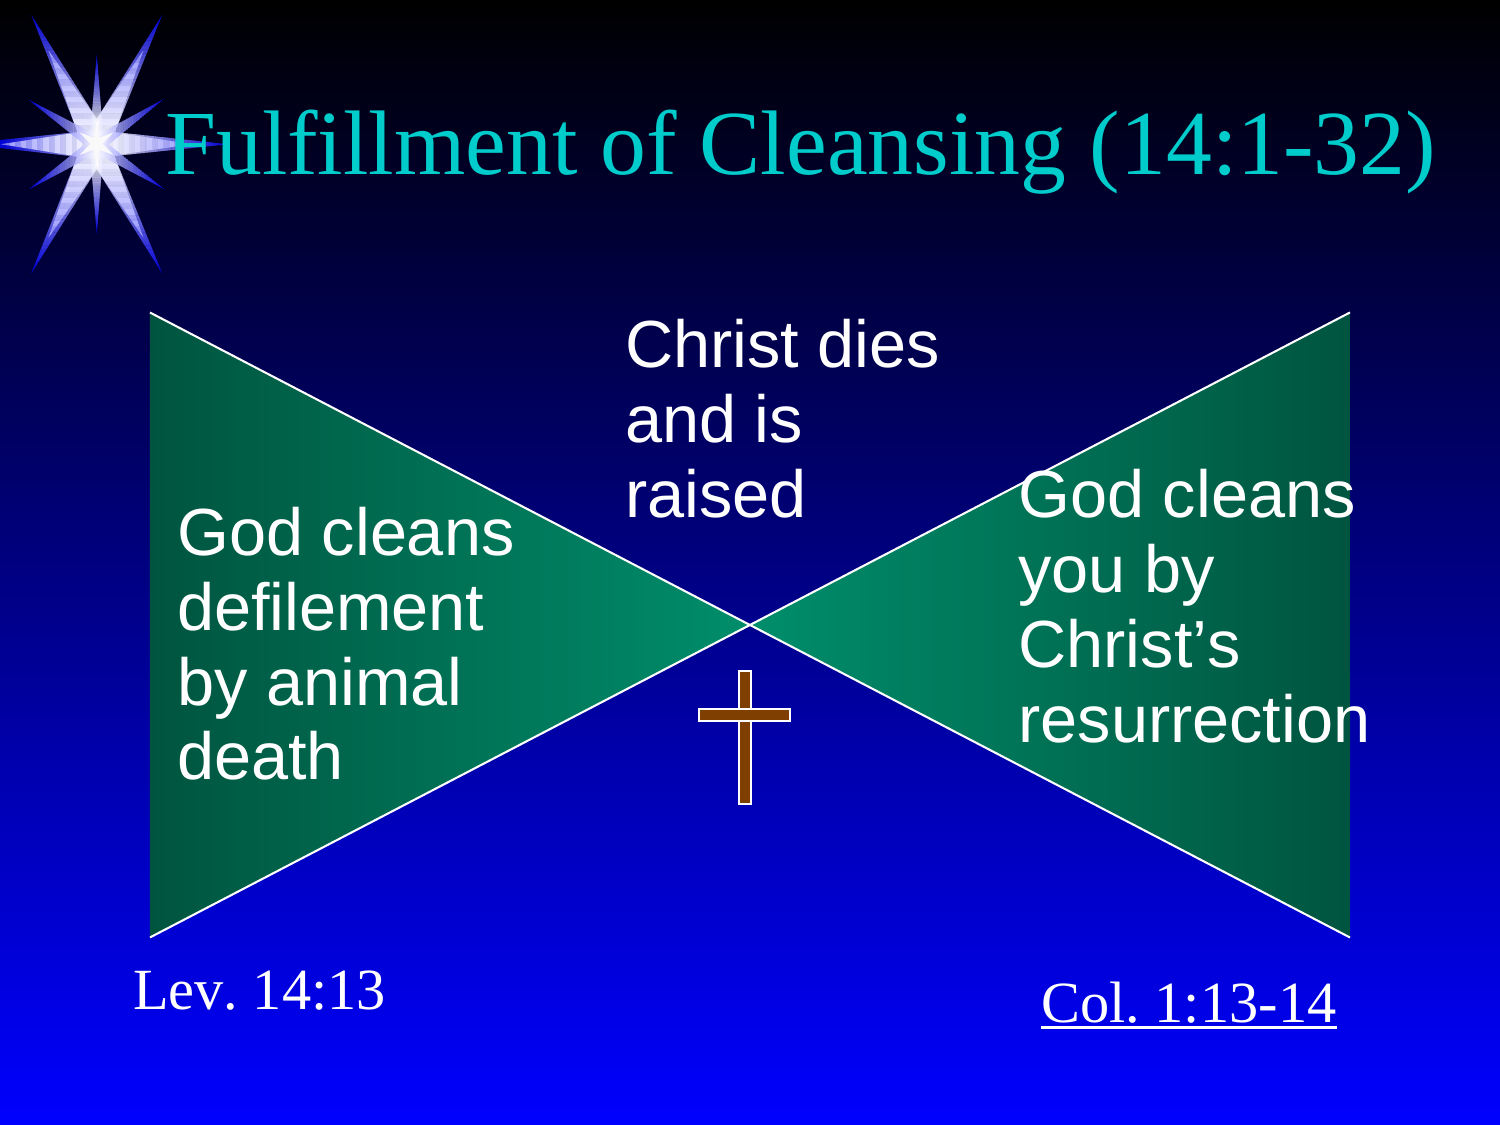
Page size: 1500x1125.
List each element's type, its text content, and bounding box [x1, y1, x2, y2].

text_box God cleans you by Christ’s resurrection [1003, 449, 1415, 765]
text_box Col. 1:13-14 [1026, 962, 1427, 1043]
text_box [699, 671, 790, 804]
title Fulfillment of Cleansing (14:1-32) [150, 34, 1500, 253]
text_box God cleans defilement by animal death [162, 487, 563, 802]
text_box Lev. 14:13 [118, 950, 579, 1030]
text_box Christ dies and is raised [610, 299, 1011, 540]
